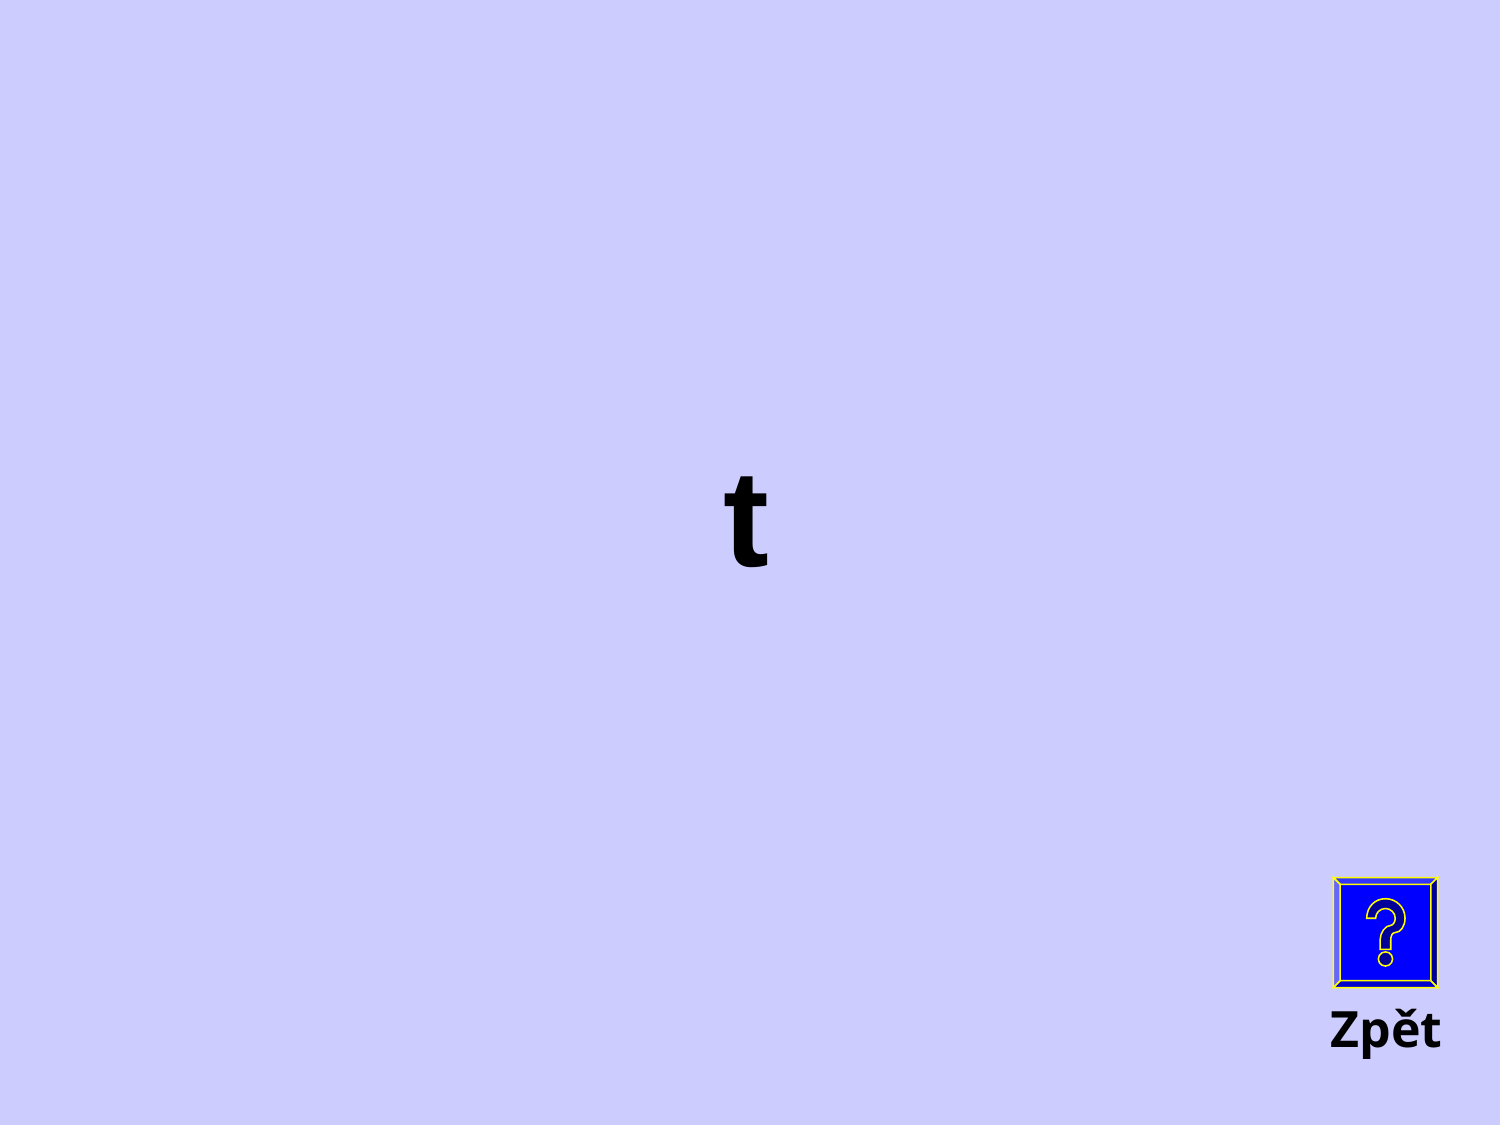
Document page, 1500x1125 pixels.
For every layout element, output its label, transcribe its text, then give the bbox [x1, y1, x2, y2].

text_box [1334, 877, 1438, 988]
text_box Zpět [1274, 990, 1500, 1066]
text_box t [55, 420, 1438, 602]
